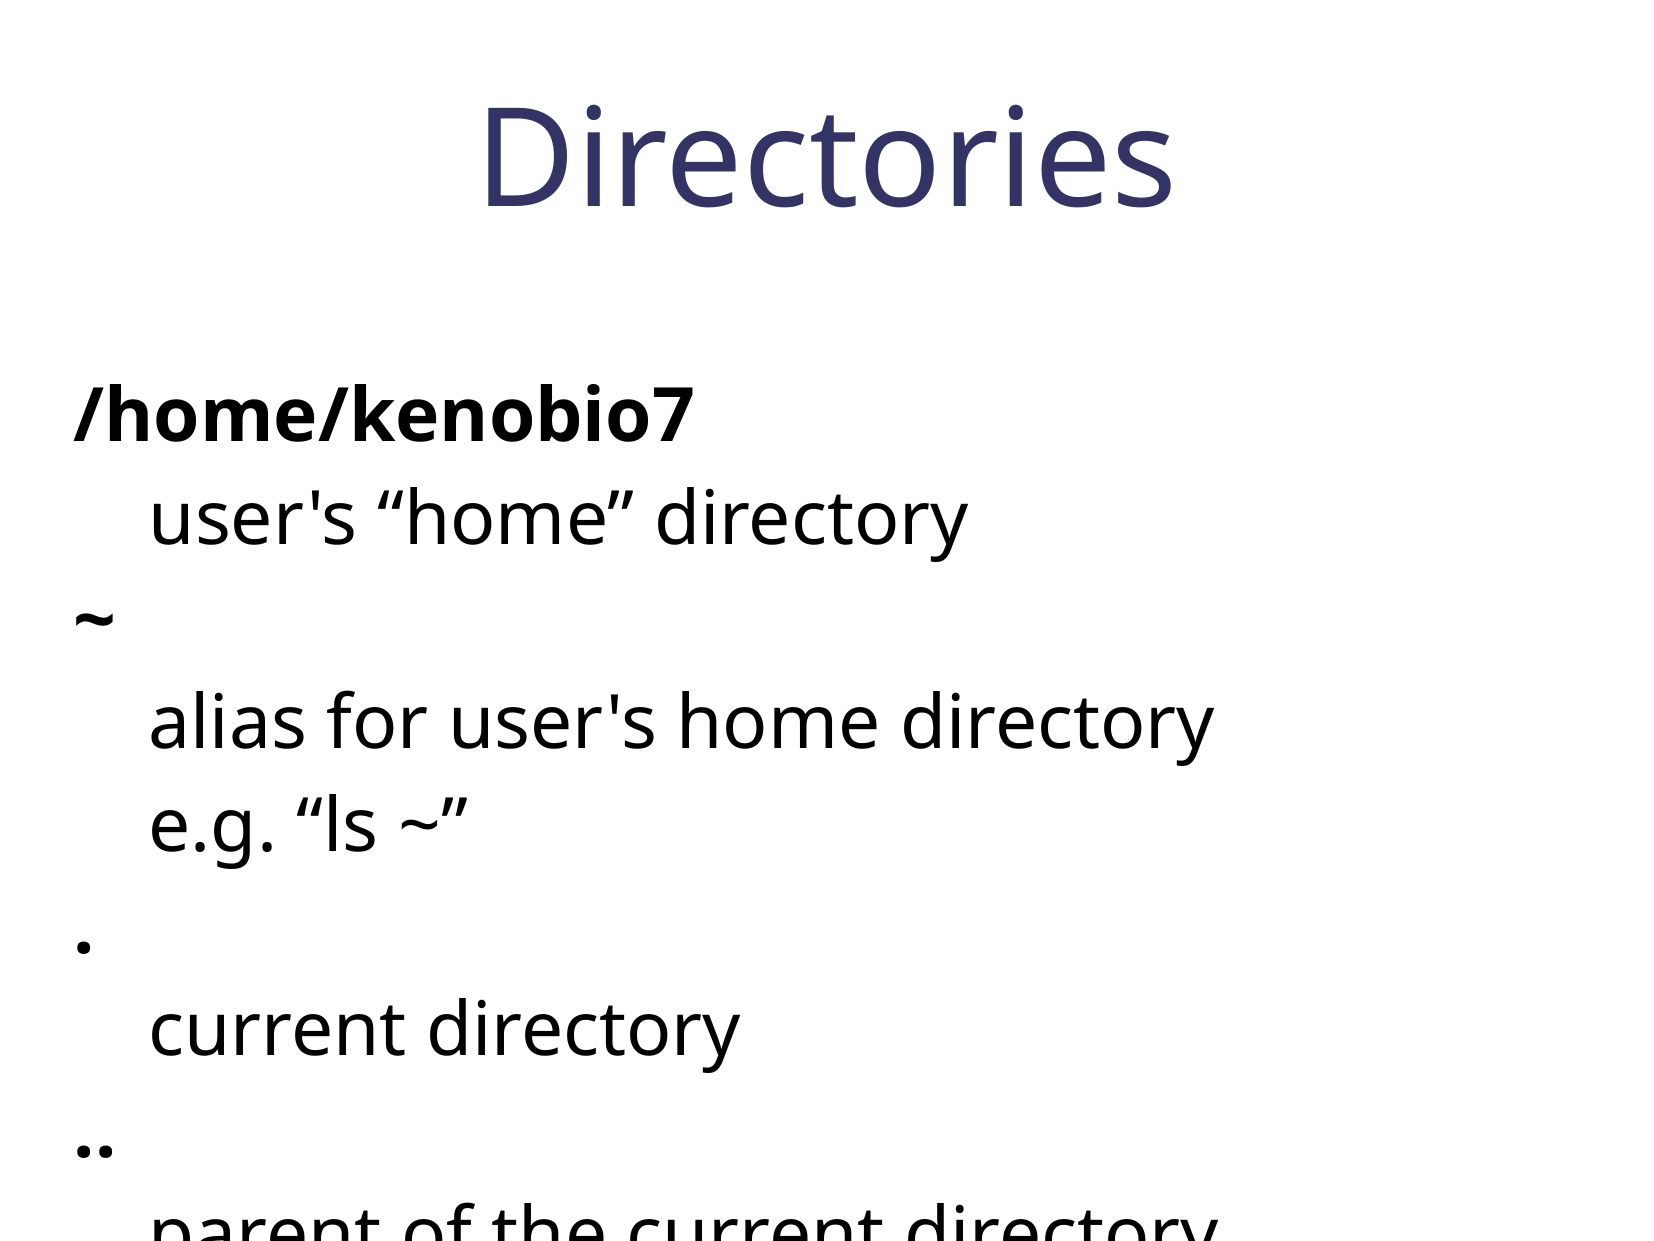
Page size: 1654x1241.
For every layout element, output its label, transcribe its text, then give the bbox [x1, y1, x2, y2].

title Directories [0, 56, 1654, 250]
text_box /home/kenobio7 user's “home” directory ~ alias for user's home directory e.g. “ls ~” . current directory .. parent of the current directory [59, 354, 1654, 1191]
